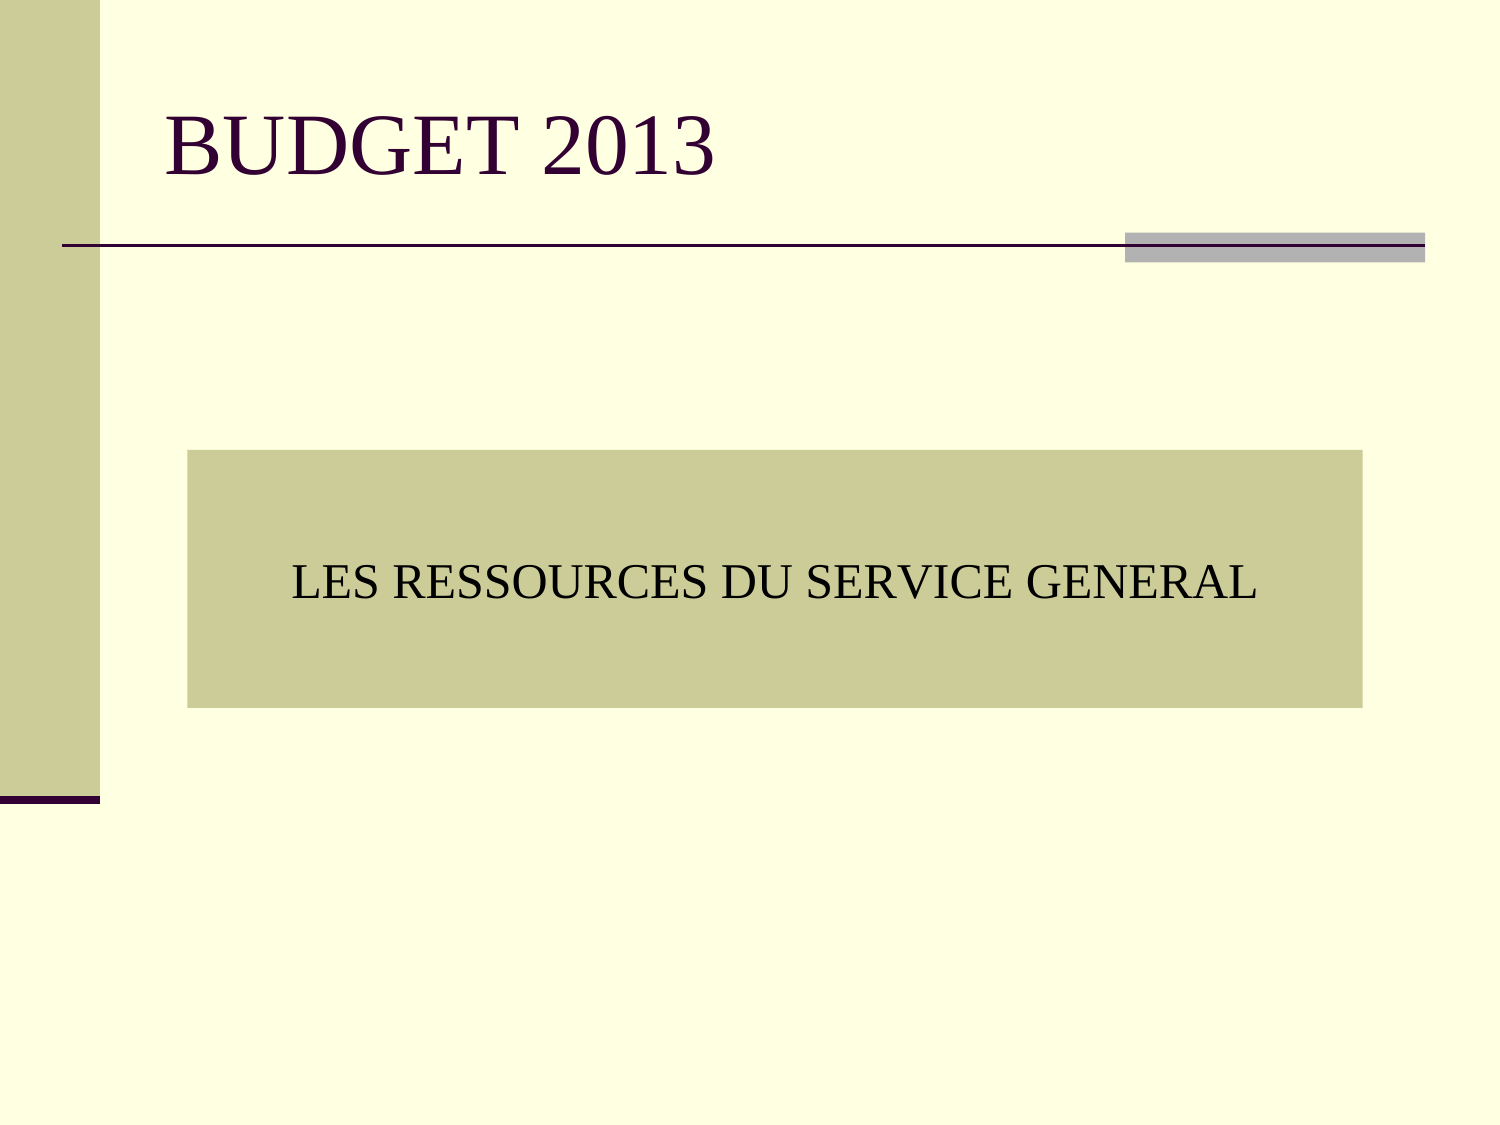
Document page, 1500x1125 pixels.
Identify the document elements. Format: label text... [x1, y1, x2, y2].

text_box LES RESSOURCES DU SERVICE GENERAL [187, 449, 1363, 708]
title BUDGET 2013 [150, 45, 1426, 234]
